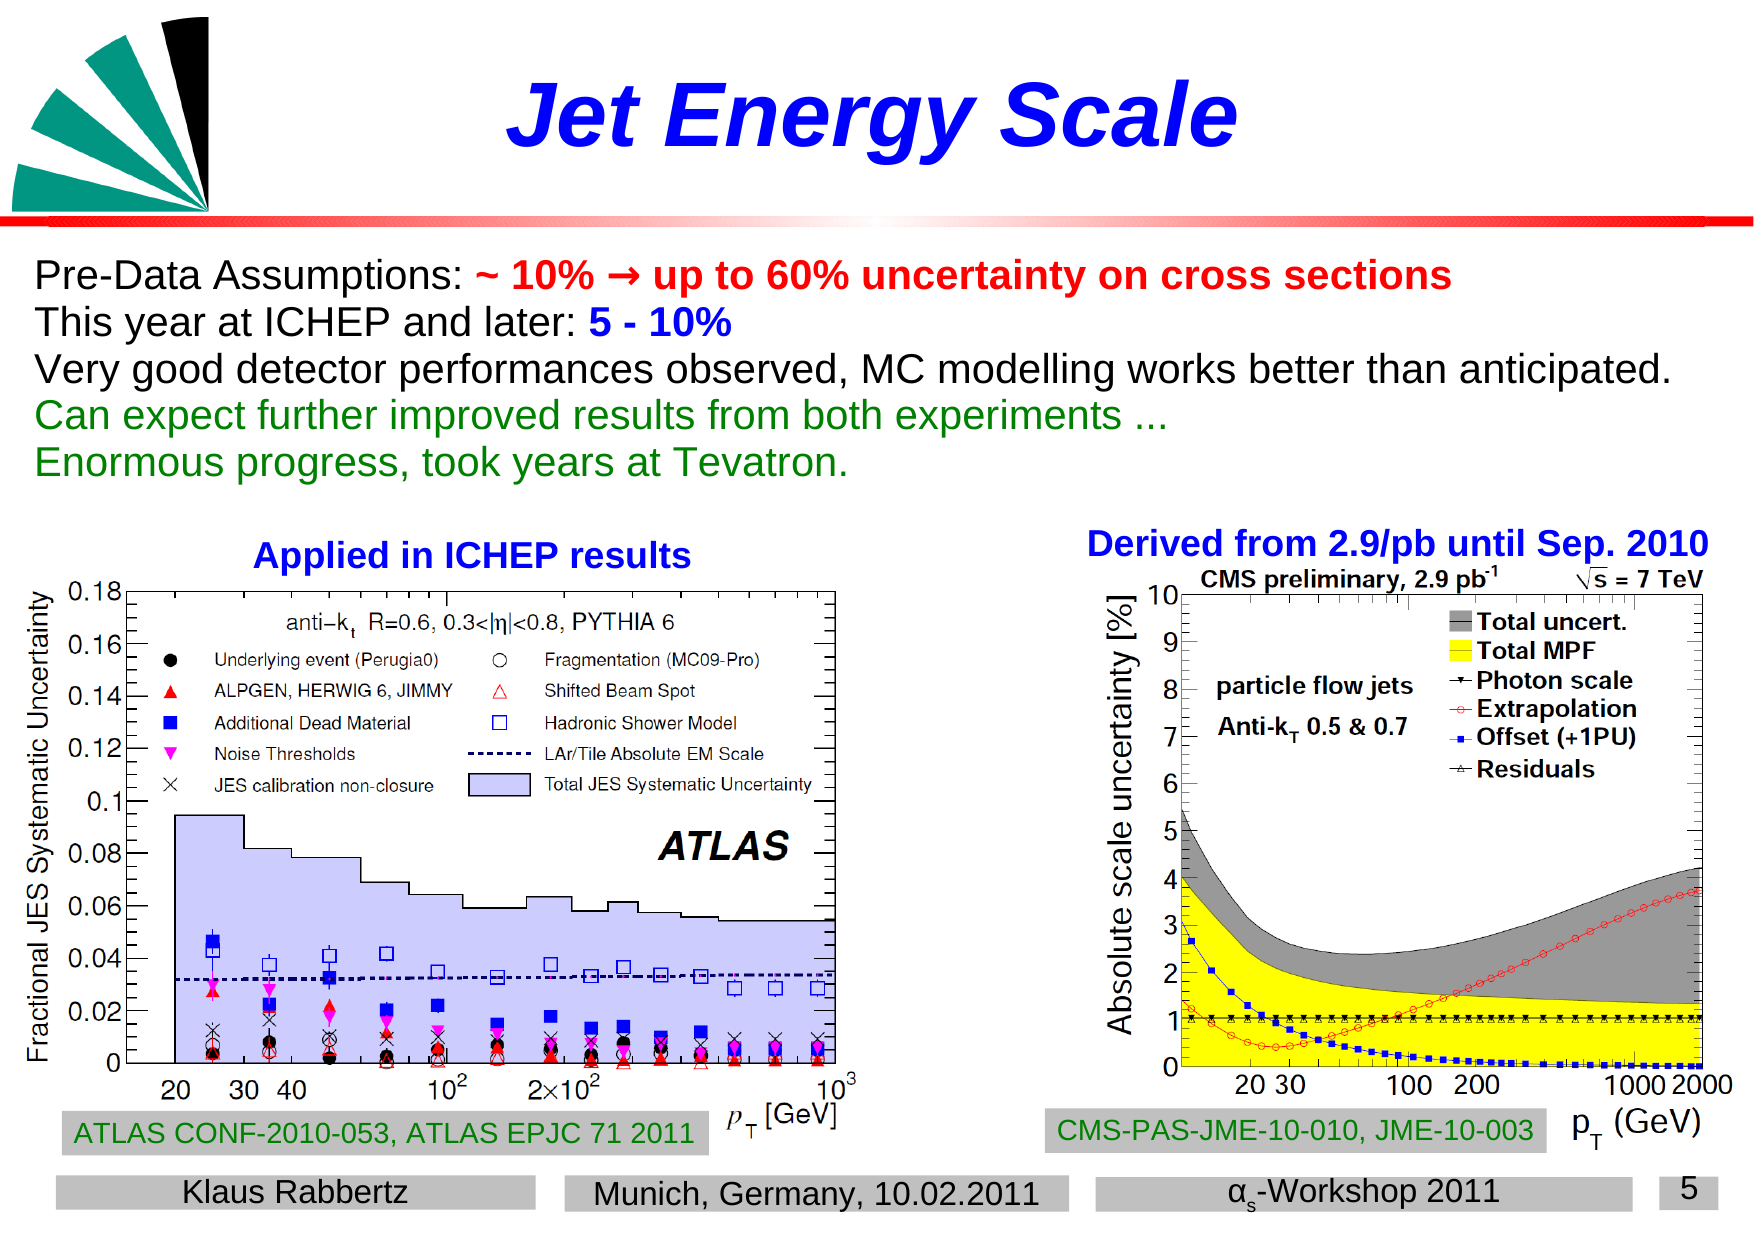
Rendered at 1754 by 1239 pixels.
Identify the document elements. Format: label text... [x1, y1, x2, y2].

text_box CMS-PAS-JME-10-010, JME-10-003 [1044, 1108, 1547, 1153]
picture [12, 17, 209, 214]
text_box ATLAS CONF-2010-053, ATLAS EPJC 71 2011 [61, 1110, 709, 1156]
title Jet Energy Scale [220, 22, 1525, 207]
text_box Applied in ICHEP results [240, 528, 704, 583]
text_box Pre-Data Assumptions: ~ 10% → up to 60% uncertainty on cross sections This year at ICHEP and later: 5 - 10% Very good detector performances observed, MC modelling works better than anticipated. Can expect further improved results from both experiments ... Enormous progress, took years at Tevatron. [22, 244, 1684, 491]
text_box Derived from 2.9/pb until Sep. 2010 [1075, 516, 1722, 571]
picture [14, 570, 864, 1145]
picture [1102, 559, 1736, 1157]
